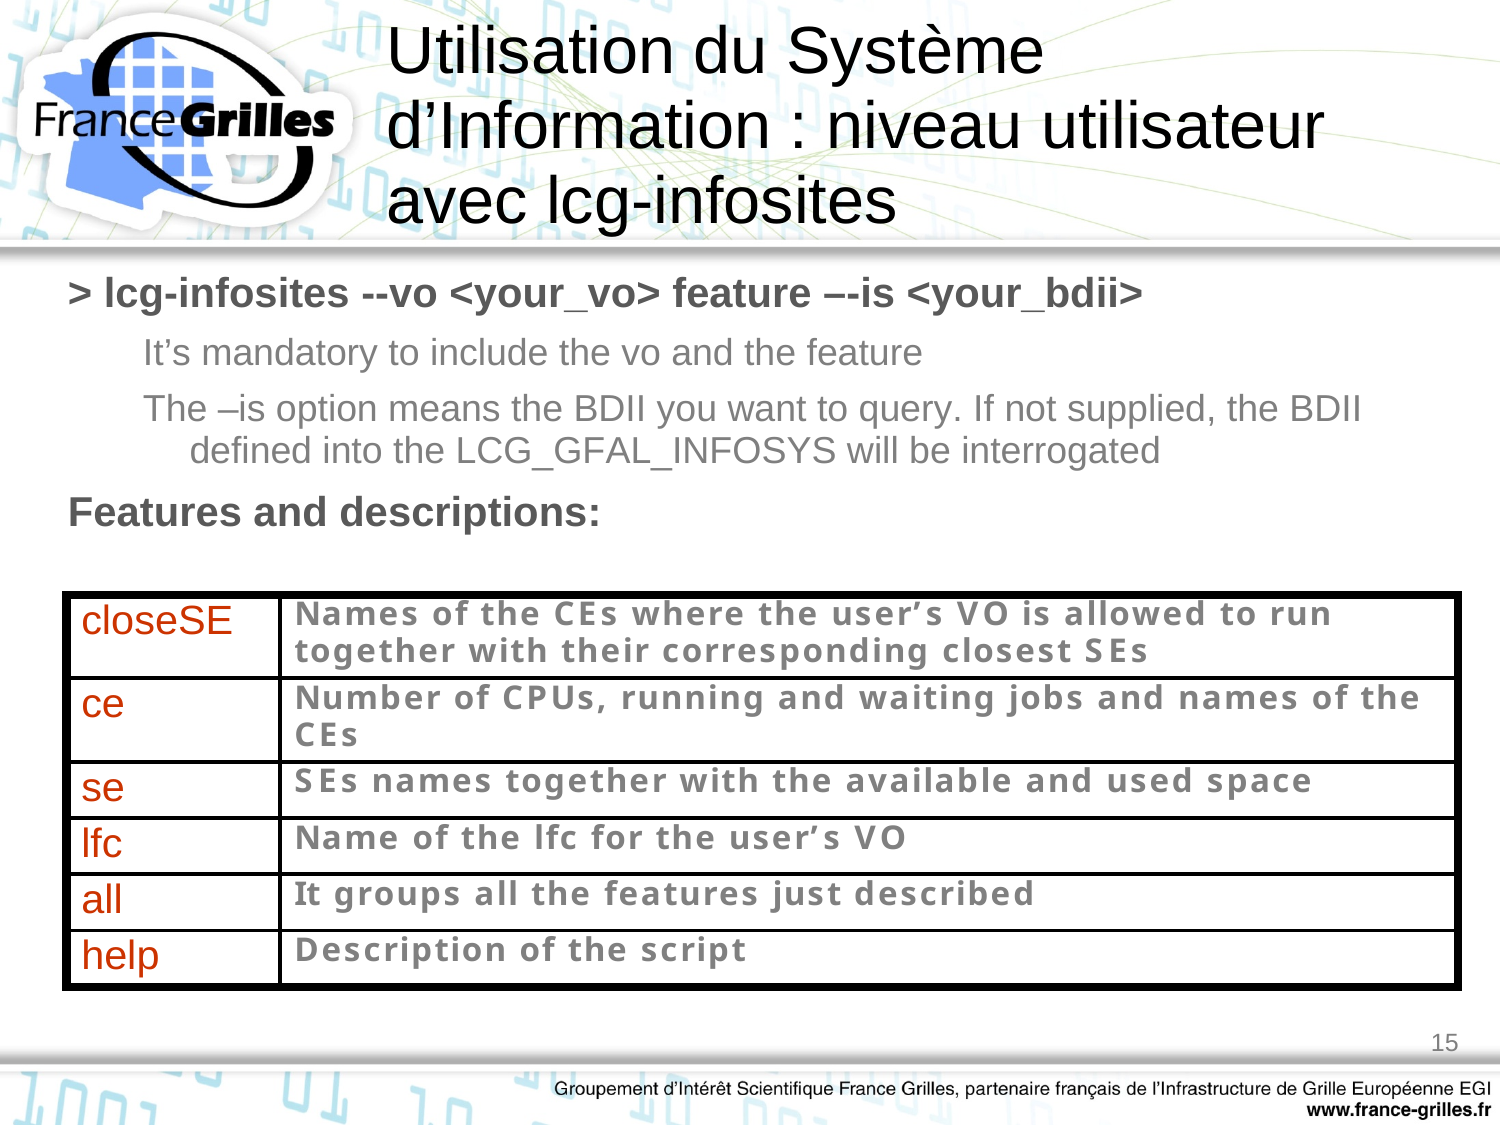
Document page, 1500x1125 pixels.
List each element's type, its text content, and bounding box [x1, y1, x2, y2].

picture [0, 0, 1500, 1125]
title Utilisation du Système d’Information : niveau utilisateur avec lcg-infosites [372, 0, 1459, 258]
list > lcg-infosites --vo <your_vo> feature –-is <your_bdii> It’s mandatory to include the vo and the feature The –is option means the BDII you want to query. If not supplied, the BDII defined into the LCG_GFAL_INFOSYS will be interrogated Features and descriptions: [53, 262, 1459, 1024]
